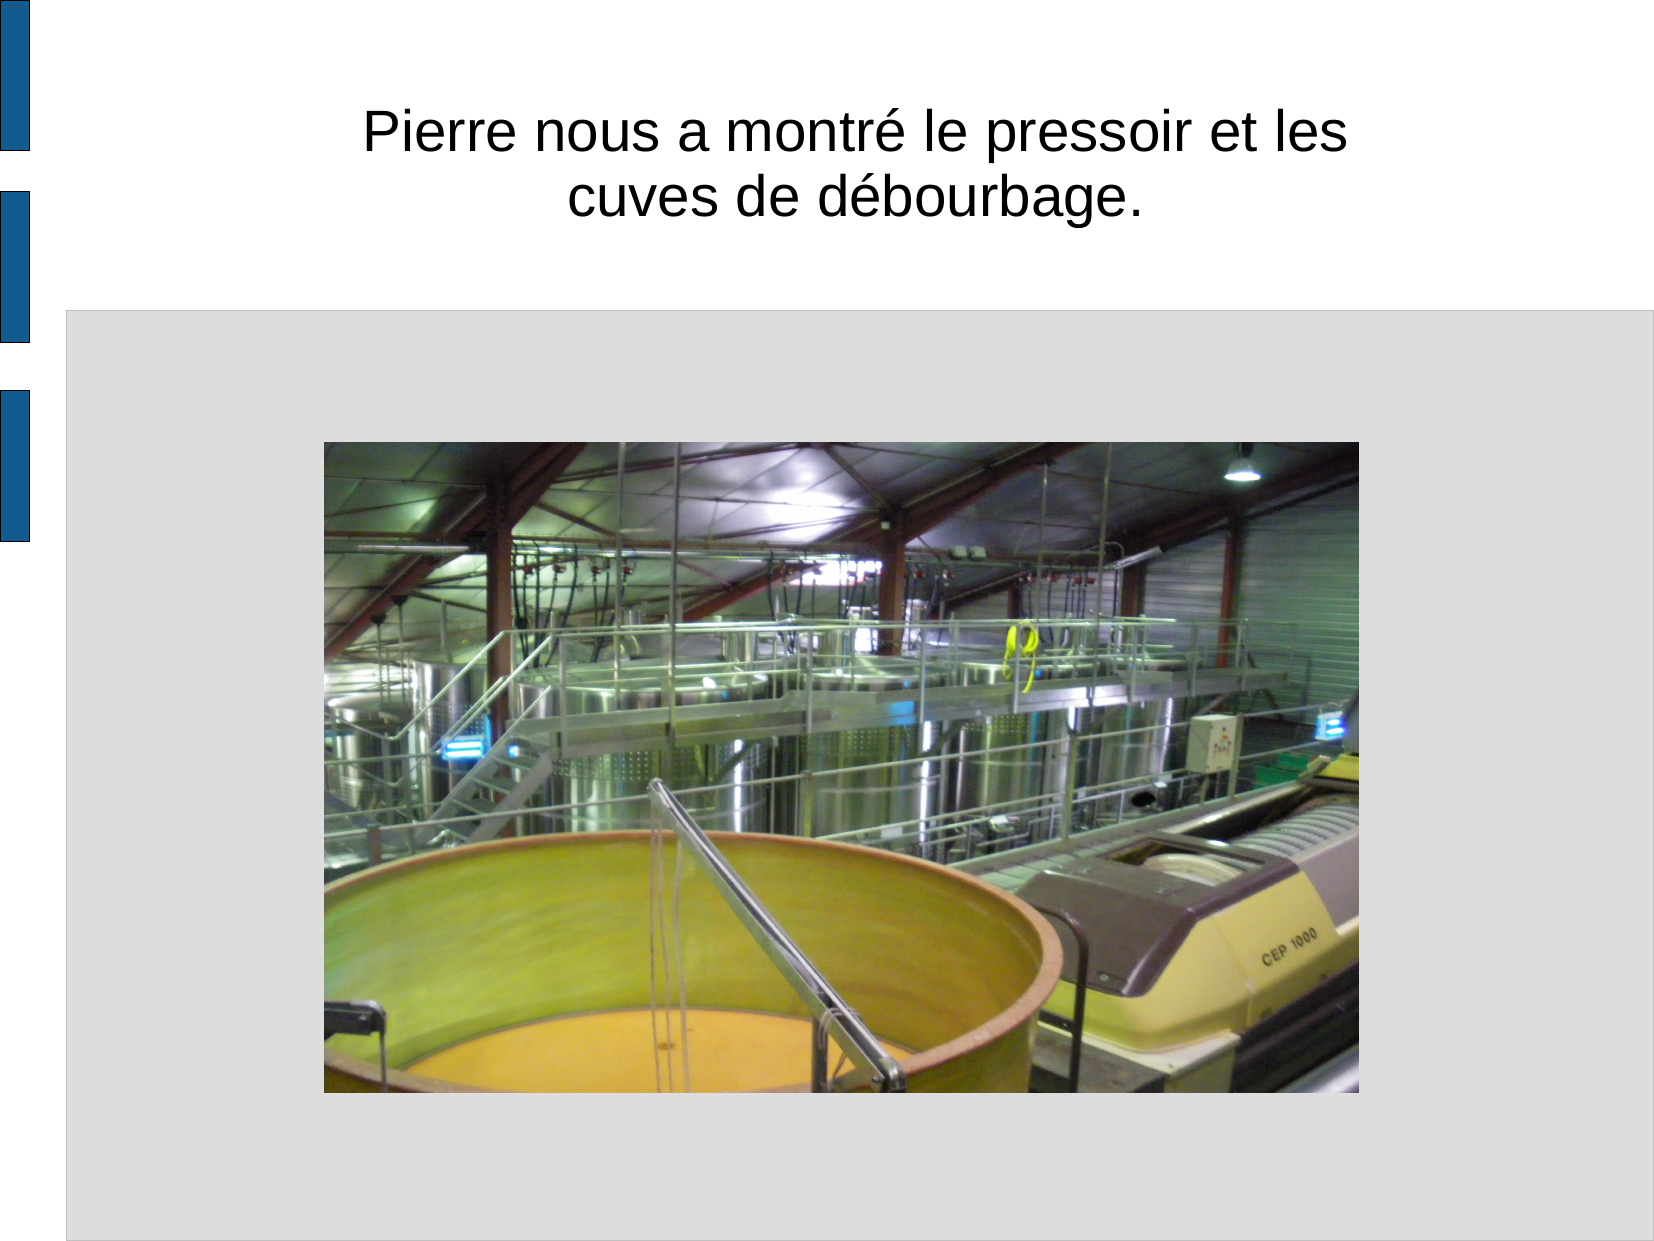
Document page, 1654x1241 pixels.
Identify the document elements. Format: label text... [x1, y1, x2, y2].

picture [324, 442, 1359, 1093]
text_box Pierre nous a montré le pressoir et les cuves de débourbage. [265, 88, 1447, 239]
